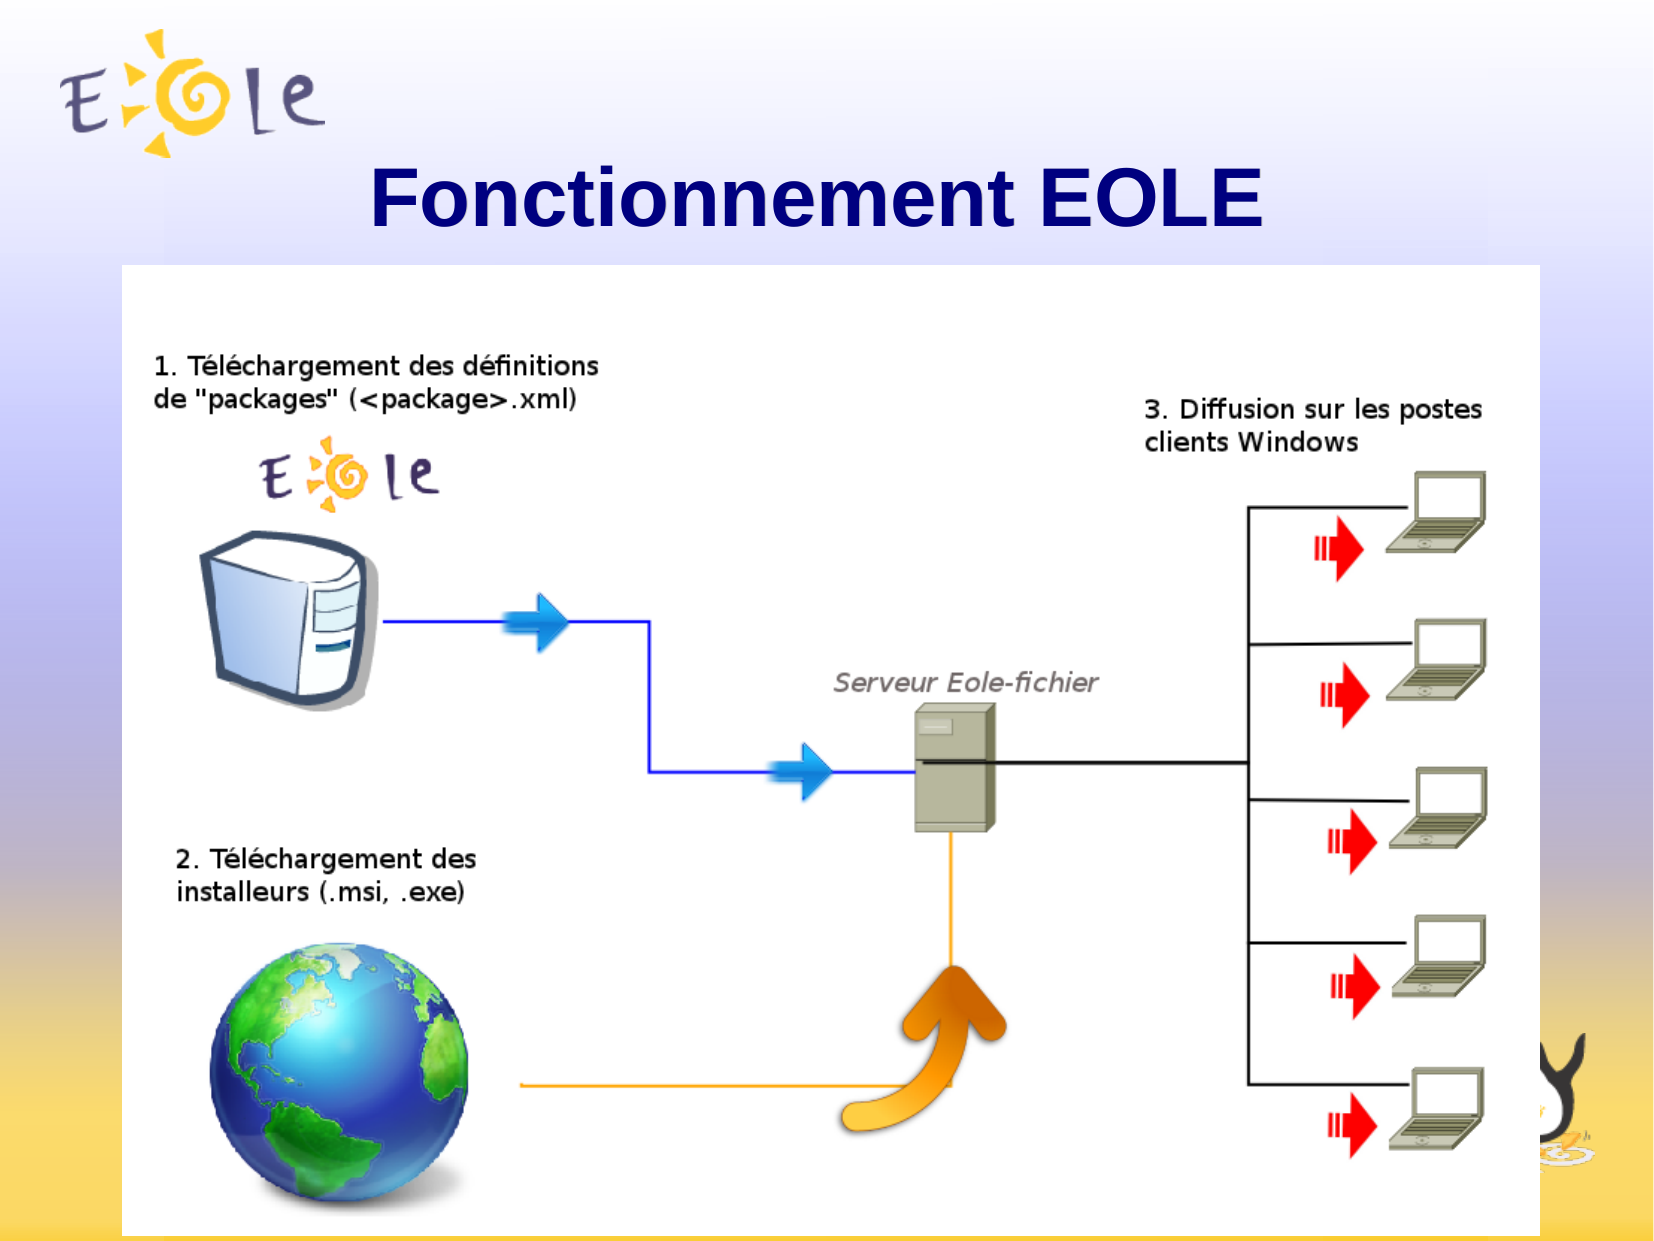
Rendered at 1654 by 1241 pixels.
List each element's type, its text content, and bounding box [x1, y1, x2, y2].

picture [0, 0, 1654, 1241]
text_box Fonctionnement EOLE [354, 143, 1632, 266]
